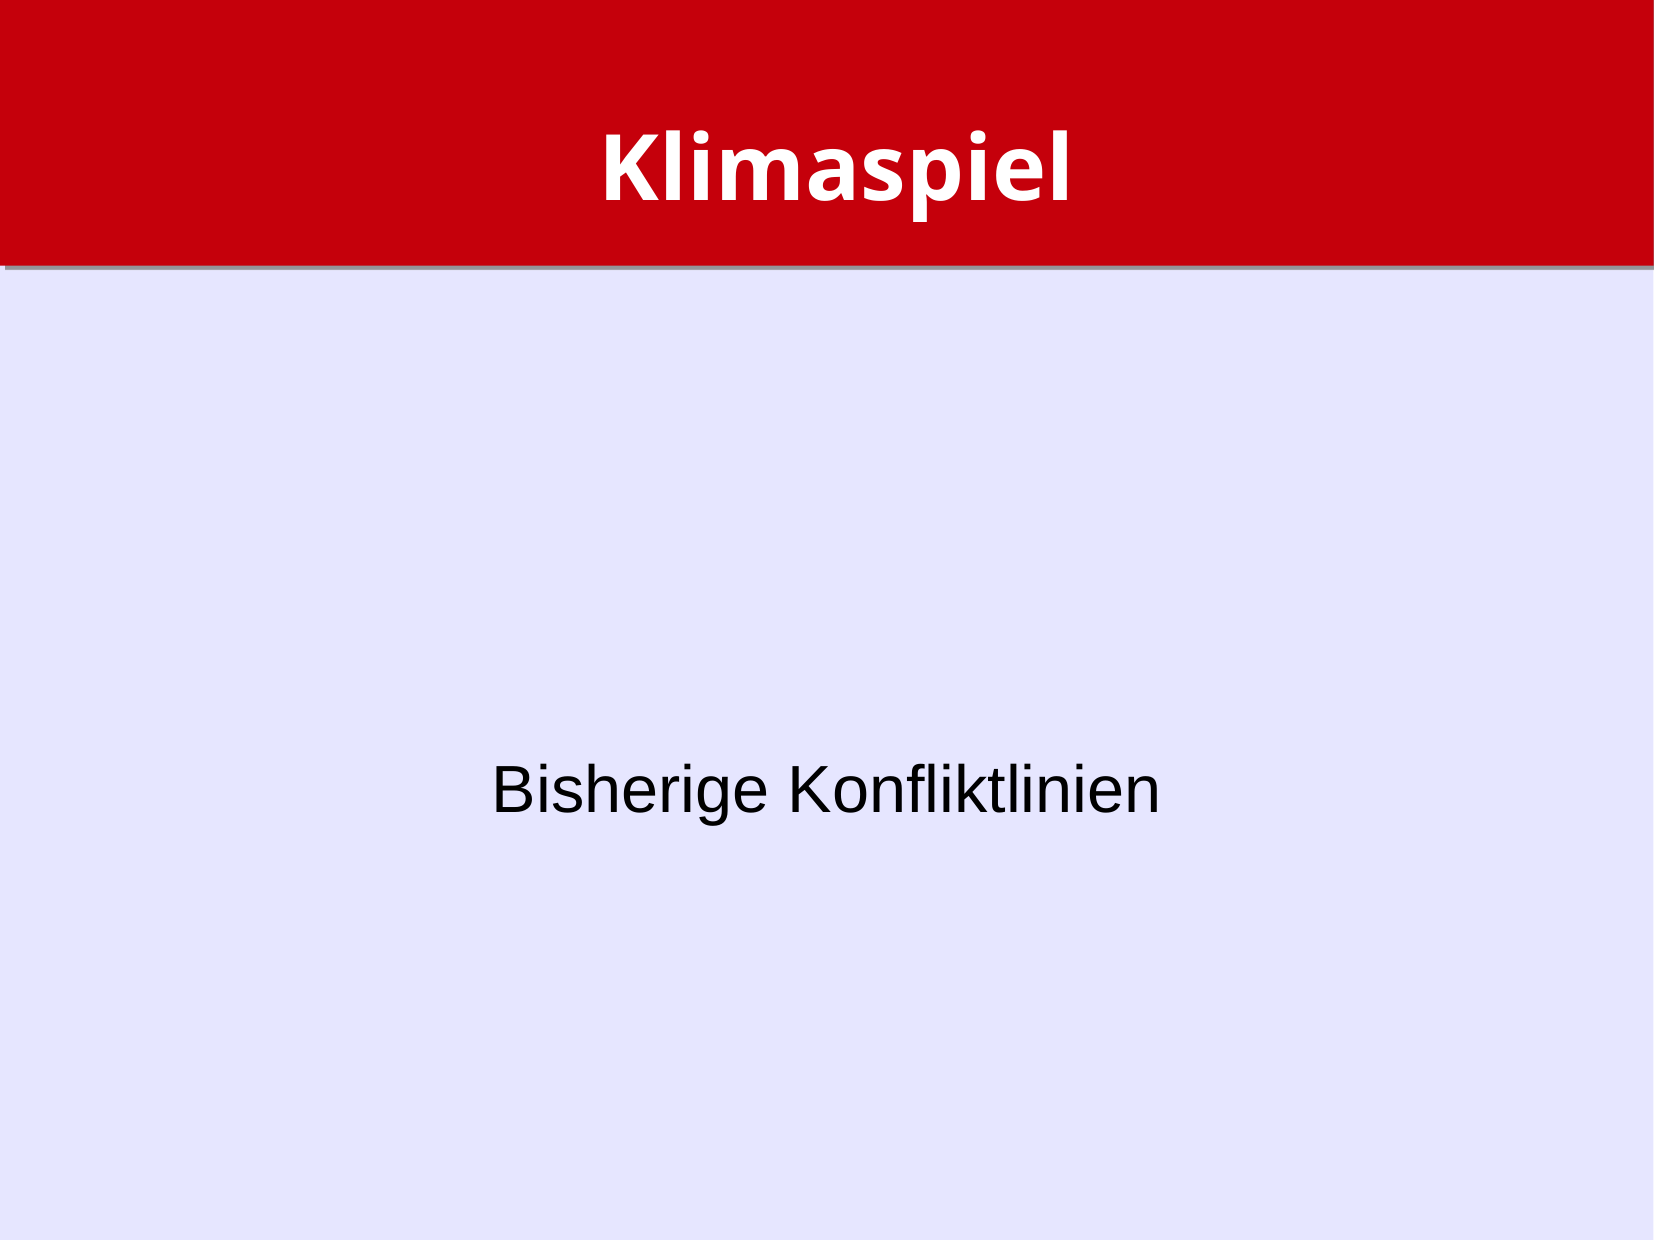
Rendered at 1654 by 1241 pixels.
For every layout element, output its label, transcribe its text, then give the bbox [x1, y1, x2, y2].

subtitle Bisherige Konfliktlinien [59, 343, 1595, 1162]
title Klimaspiel [139, 61, 1535, 269]
